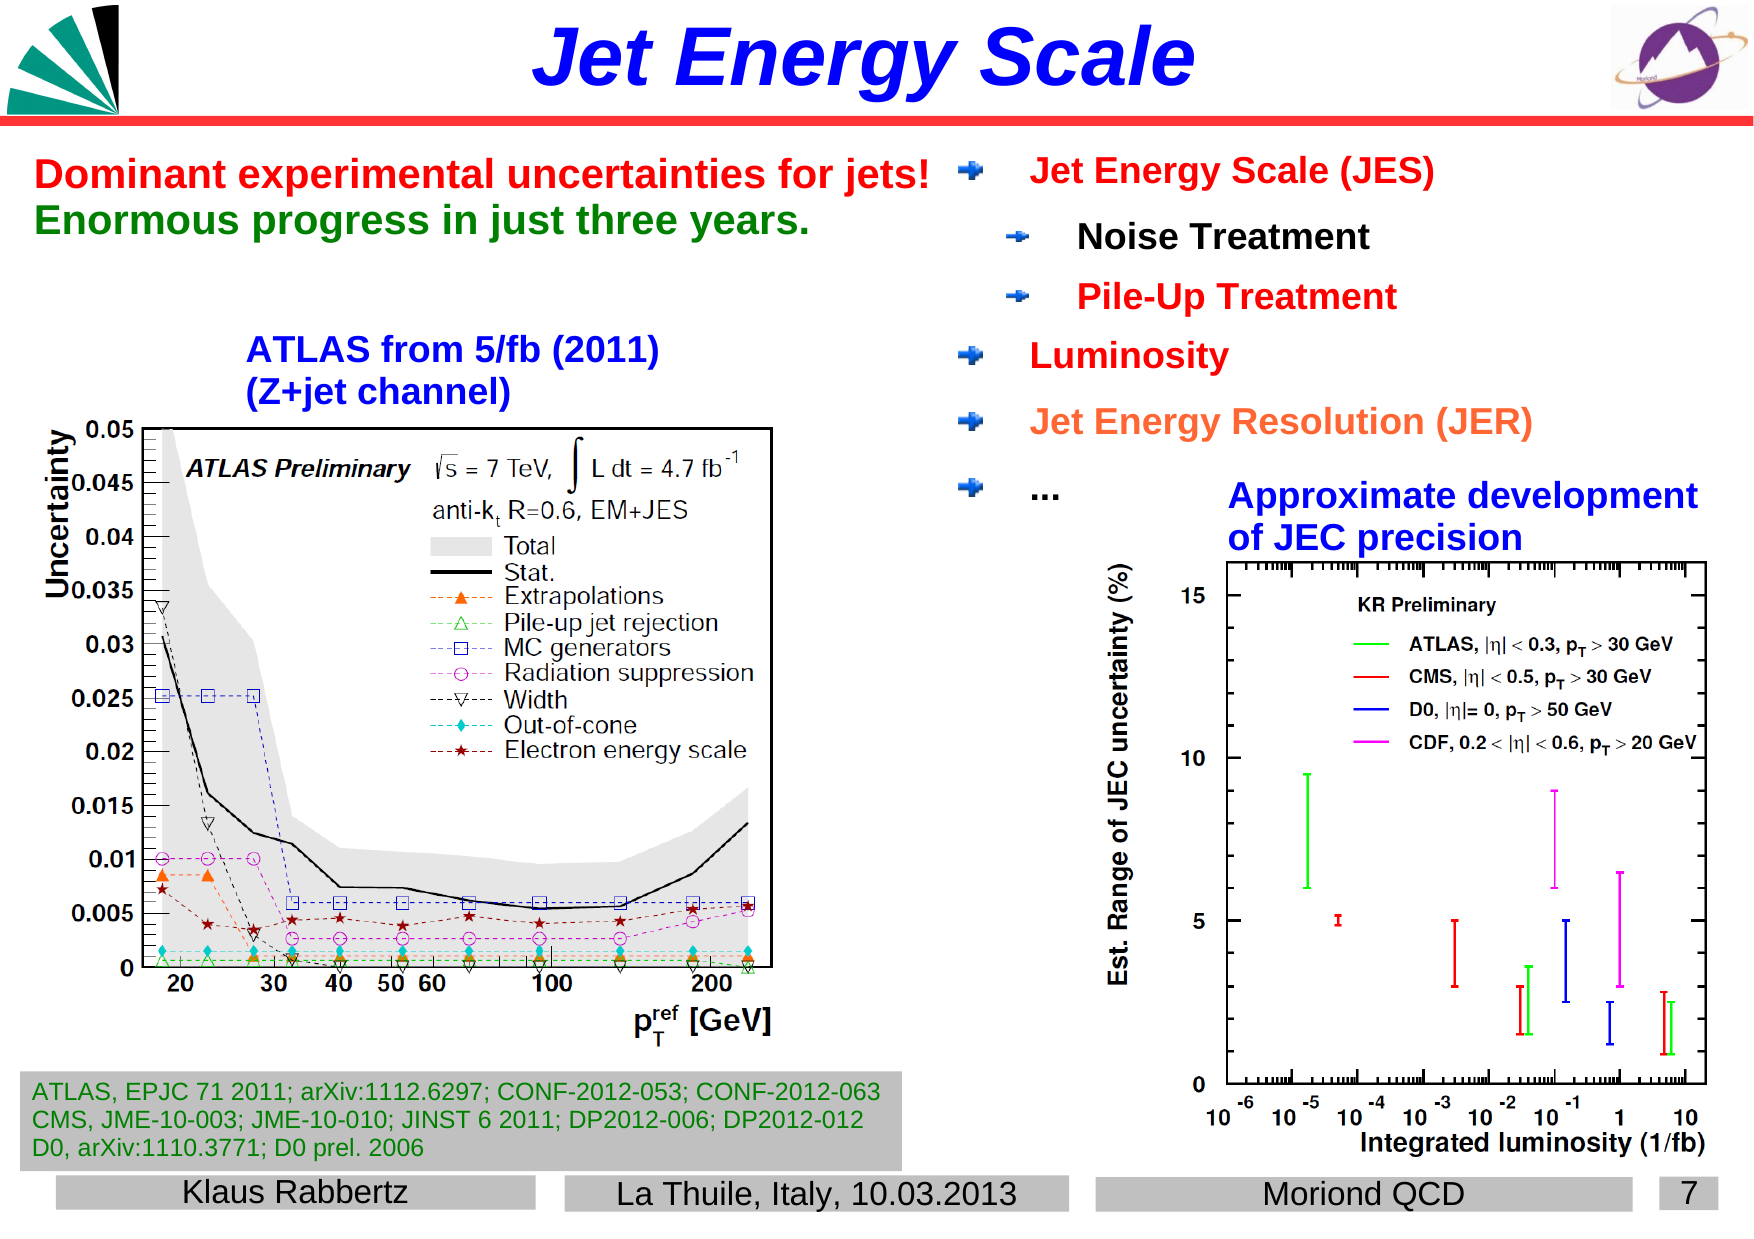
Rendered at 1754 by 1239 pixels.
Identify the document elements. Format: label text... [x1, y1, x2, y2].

text_box ATLAS from 5/fb (2011) (Z+jet channel) [233, 322, 671, 415]
title Jet Energy Scale [123, 0, 1606, 114]
picture [7, 5, 119, 116]
picture [1097, 544, 1727, 1163]
text_box Approximate development of JEC precision [1215, 468, 1709, 565]
picture [1611, 5, 1748, 110]
text_box ATLAS, EPJC 71 2011; arXiv:1112.6297; CONF-2012-053; CONF-2012-063 CMS, JME-10-003; JME-10-010; JINST 6 2011; DP2012-006; DP2012-012 D0, arXiv:1110.3771; D0 prel. 2006 [20, 1071, 902, 1172]
picture [36, 415, 787, 1056]
text_box Dominant experimental uncertainties for jets! Enormous progress in just three years. [21, 144, 944, 250]
list Jet Energy Scale (JES) Noise Treatment Pile-Up Treatment Luminosity Jet Energy Resolution (JER) ... [899, 150, 1621, 509]
